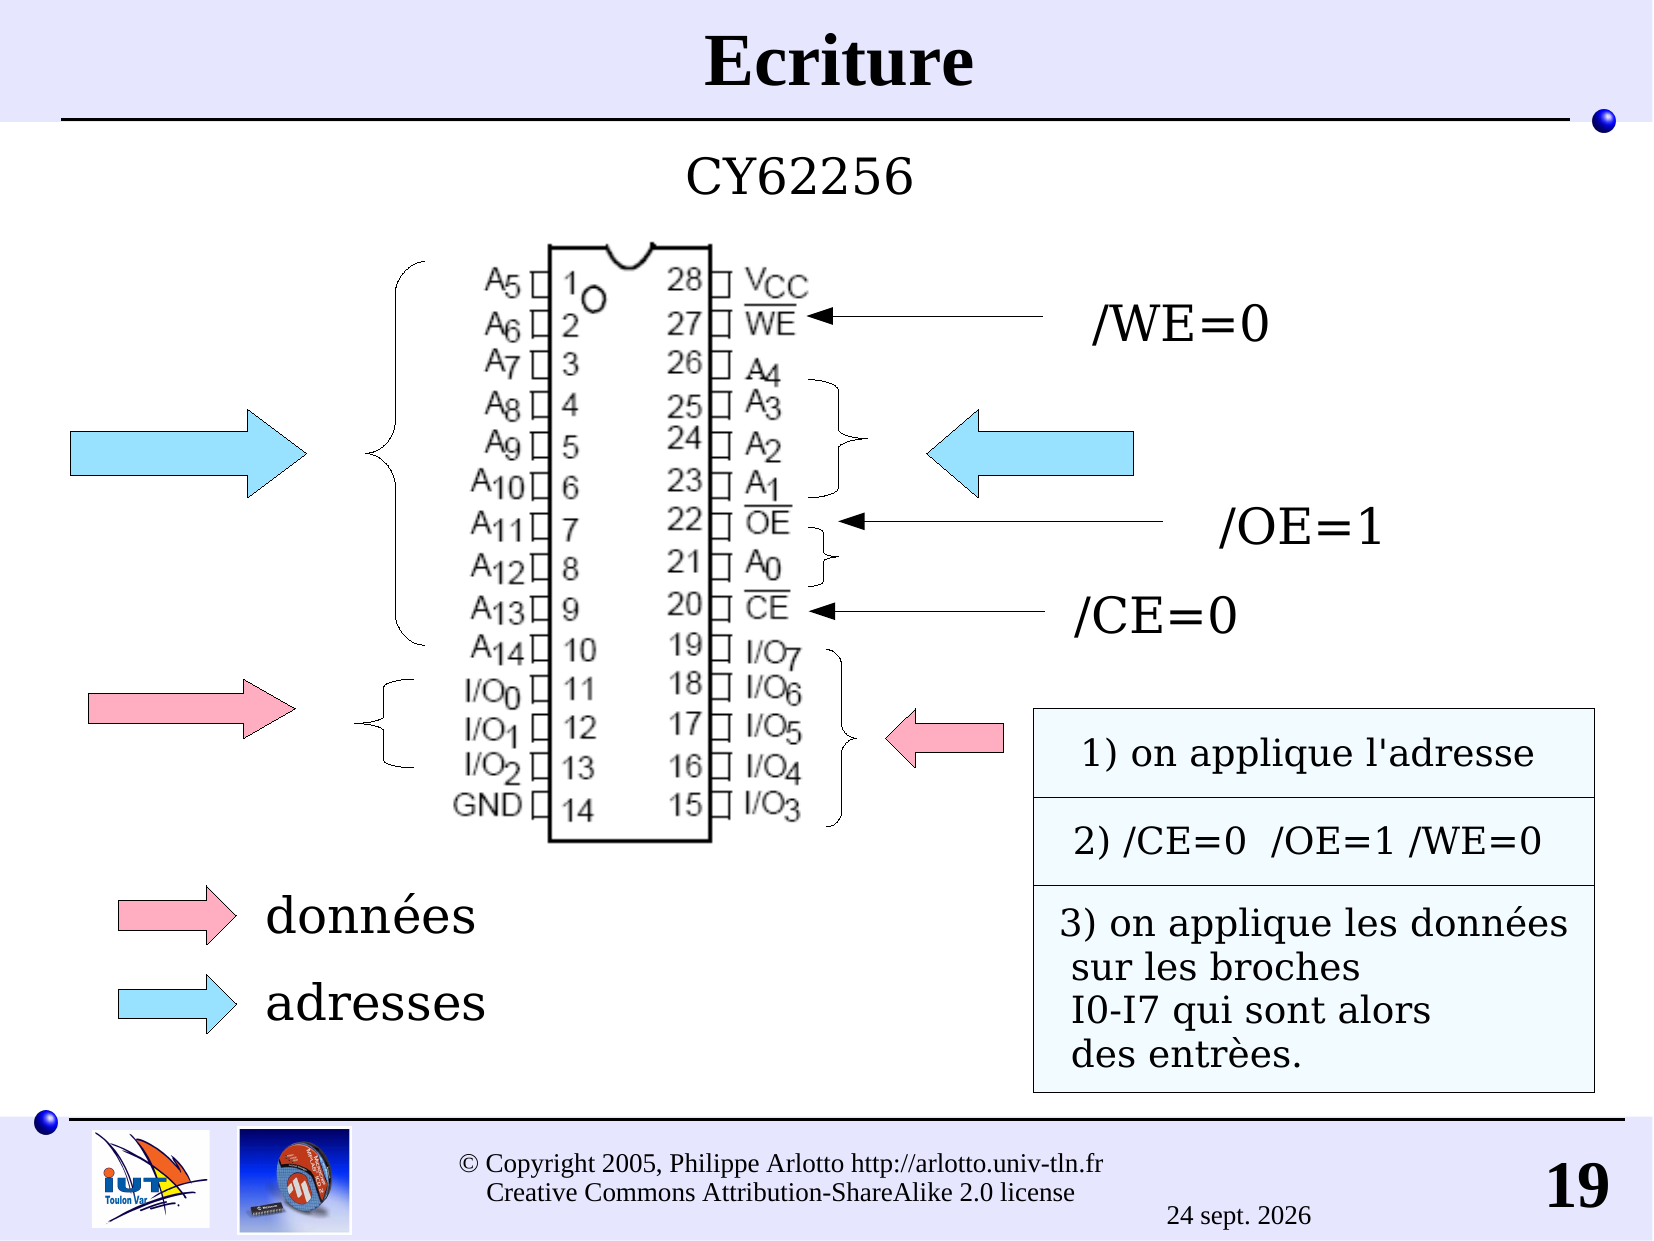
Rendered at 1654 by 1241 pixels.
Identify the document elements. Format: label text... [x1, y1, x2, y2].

title Ecriture [95, 14, 1585, 107]
text_box adresses [265, 974, 488, 1033]
text_box /OE=1 [1219, 497, 1388, 557]
text_box [88, 679, 296, 739]
text_box /WE=0 [1092, 295, 1272, 354]
text_box [926, 409, 1134, 498]
text_box [885, 708, 1004, 768]
text_box [118, 974, 237, 1034]
text_box /CE=0 [1074, 587, 1240, 646]
text_box [118, 885, 237, 945]
text_box 1) on applique l'adresse [1033, 708, 1595, 797]
picture [424, 231, 839, 857]
text_box 3) on applique les données sur les broches I0-I7 qui sont alors des entrèes. [1033, 885, 1595, 1093]
text_box CY62256 [685, 148, 916, 207]
text_box données [265, 886, 478, 945]
text_box [70, 409, 307, 498]
picture [237, 1126, 352, 1235]
text_box 2) /CE=0 /OE=1 /WE=0 [1033, 797, 1595, 885]
